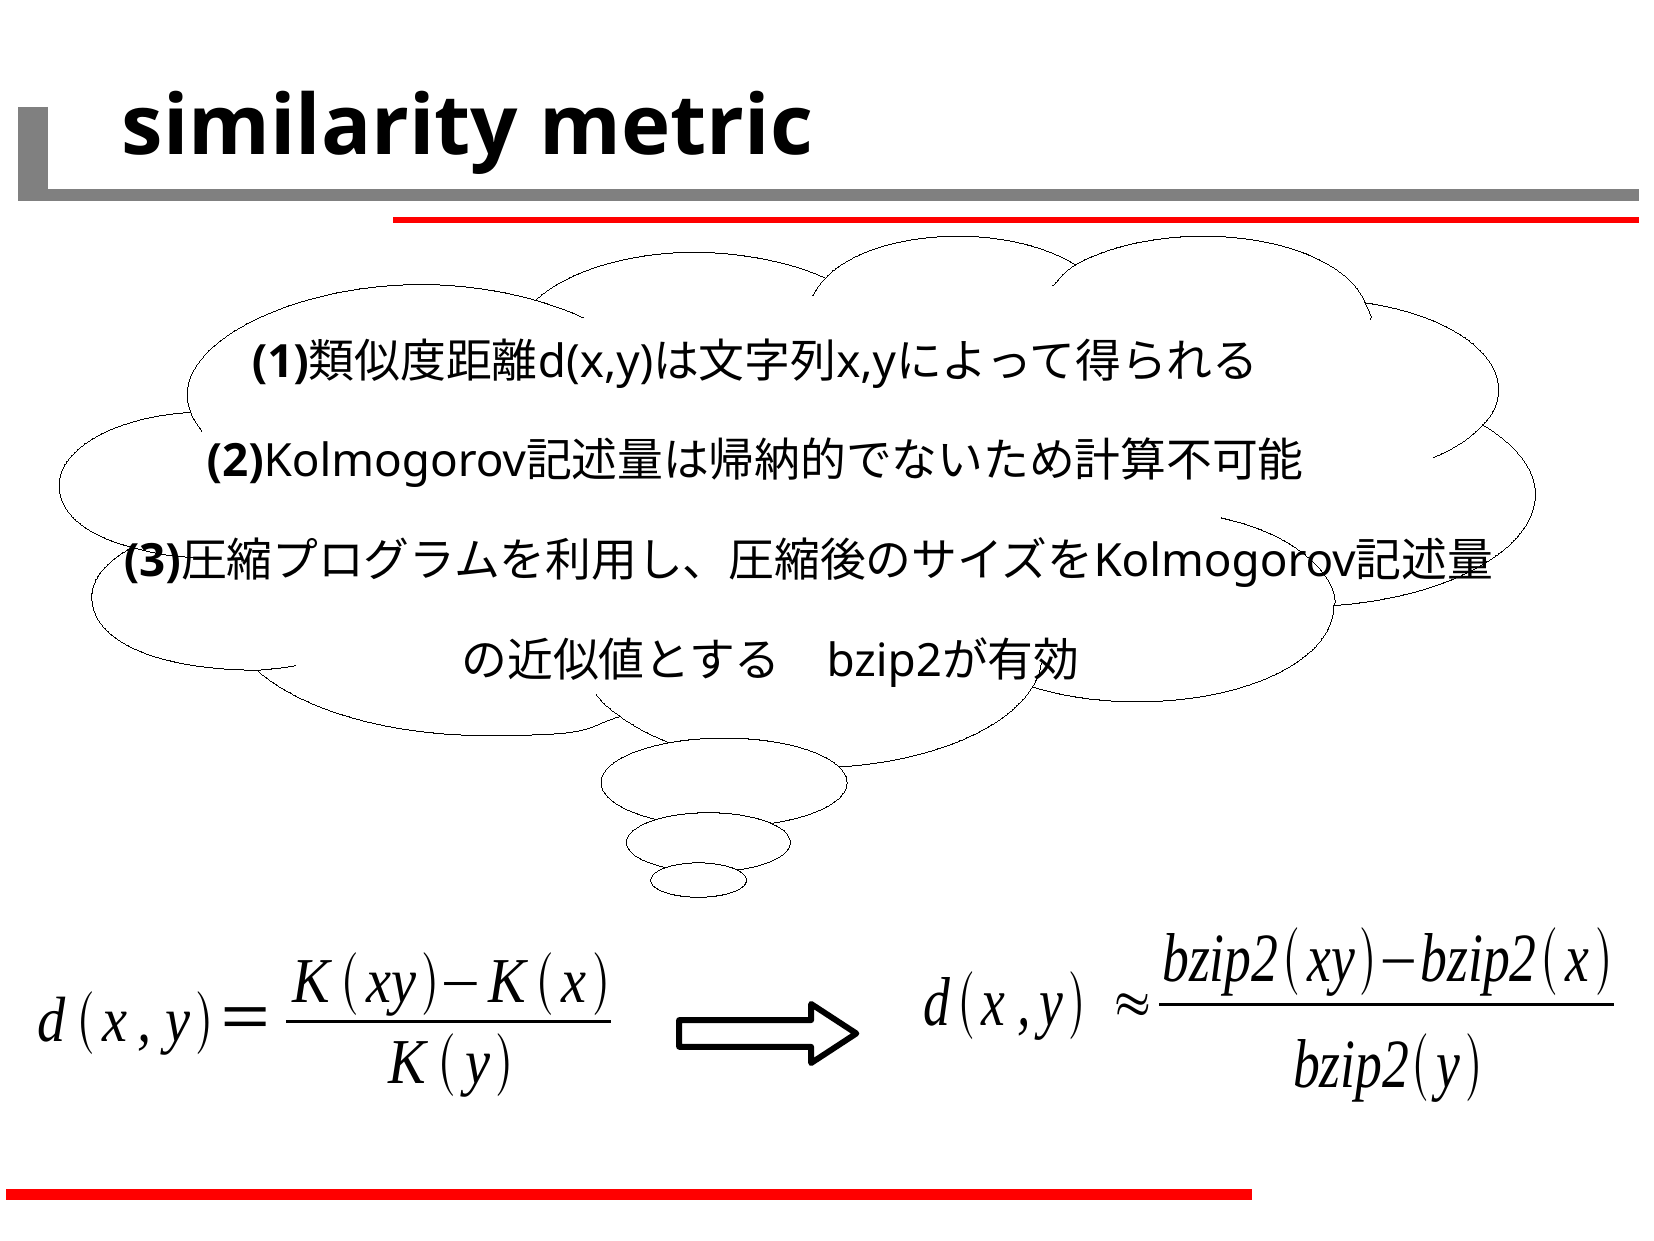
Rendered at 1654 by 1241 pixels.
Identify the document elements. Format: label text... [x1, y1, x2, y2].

chart [29, 944, 621, 1100]
title similarity metric [121, 18, 1534, 226]
text_box [679, 1003, 857, 1064]
picture [915, 915, 1625, 1123]
text_box (1)類似度距離d(x,y)は文字列x,yによって得られる (2)Kolmogorov記述量は帰納的でないため計算不可能 (3)圧縮プログラムを利用し、圧縮後のサイズをKolmogorov記述量 の近似値とする bzip2が有効 [59, 236, 1536, 898]
